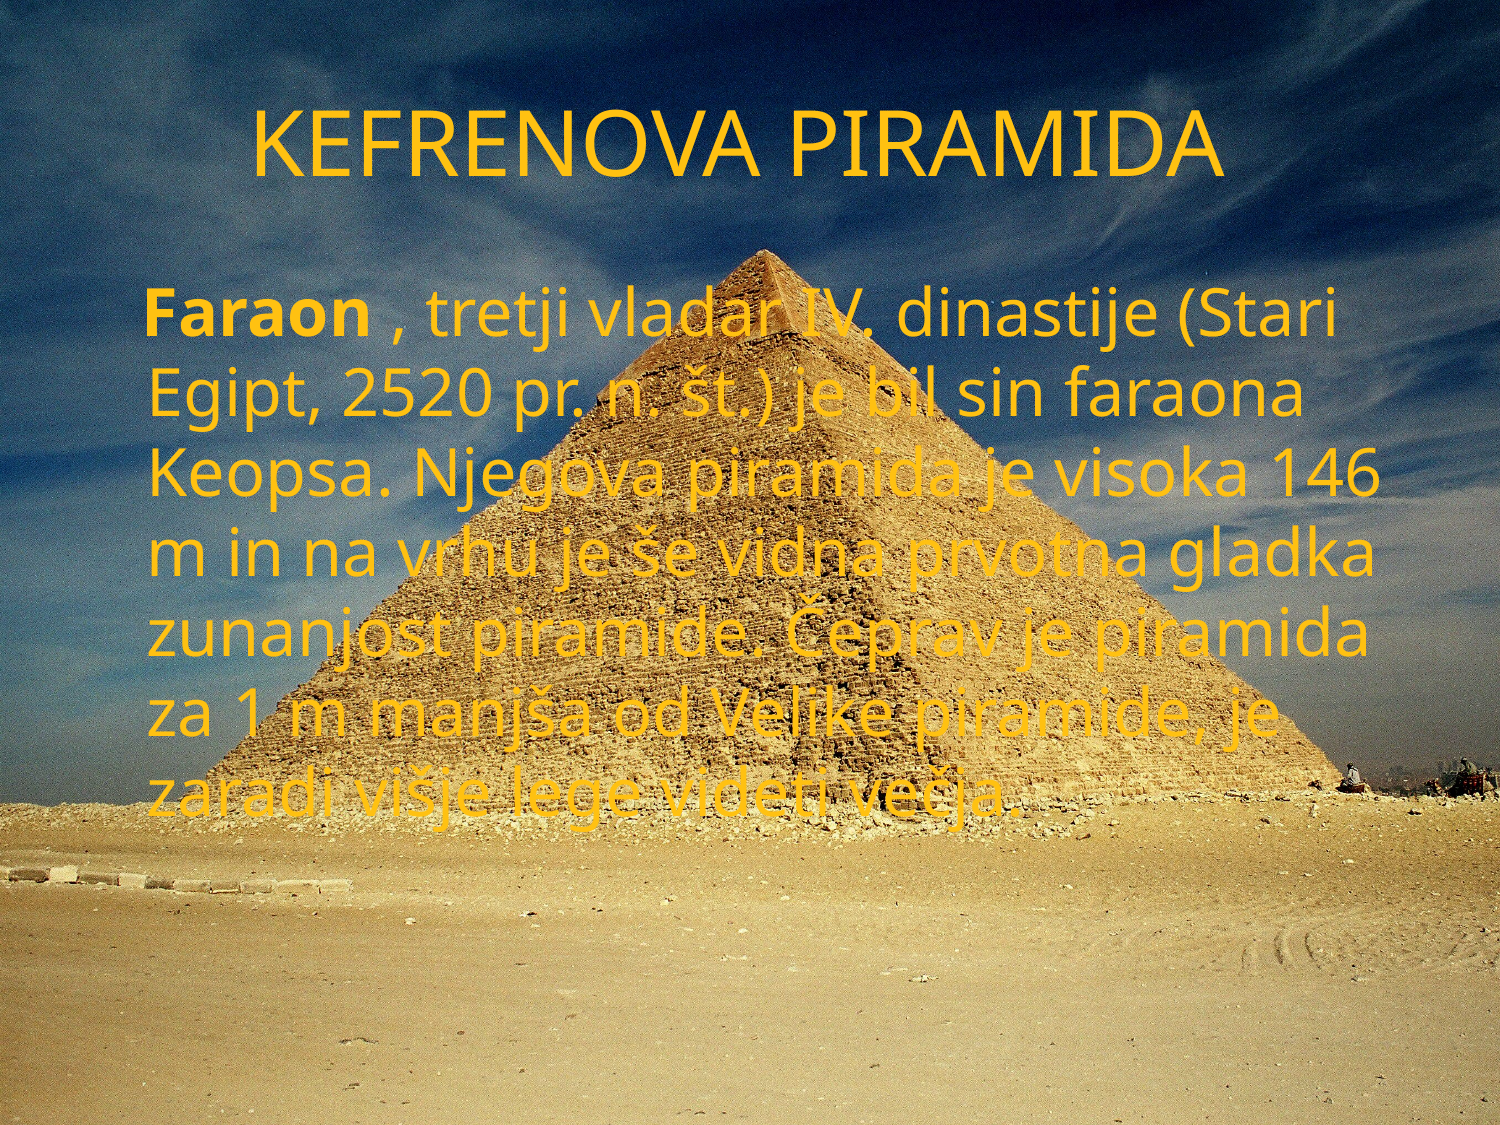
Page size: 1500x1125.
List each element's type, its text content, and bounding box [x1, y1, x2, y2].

list Faraon , tretji vladar IV. dinastije (Stari Egipt, 2520 pr. n. št.) je bil sin faraona Keopsa. Njegova piramida je visoka 146 m in na vrhu je še vidna prvotna gladka zunanjost piramide. Čeprav je piramida za 1 m manjša od Velike piramide, je zaradi višje lege videti večja. [75, 262, 1425, 1006]
title KEFRENOVA PIRAMIDA [75, 45, 1425, 234]
picture [0, 0, 1500, 1125]
